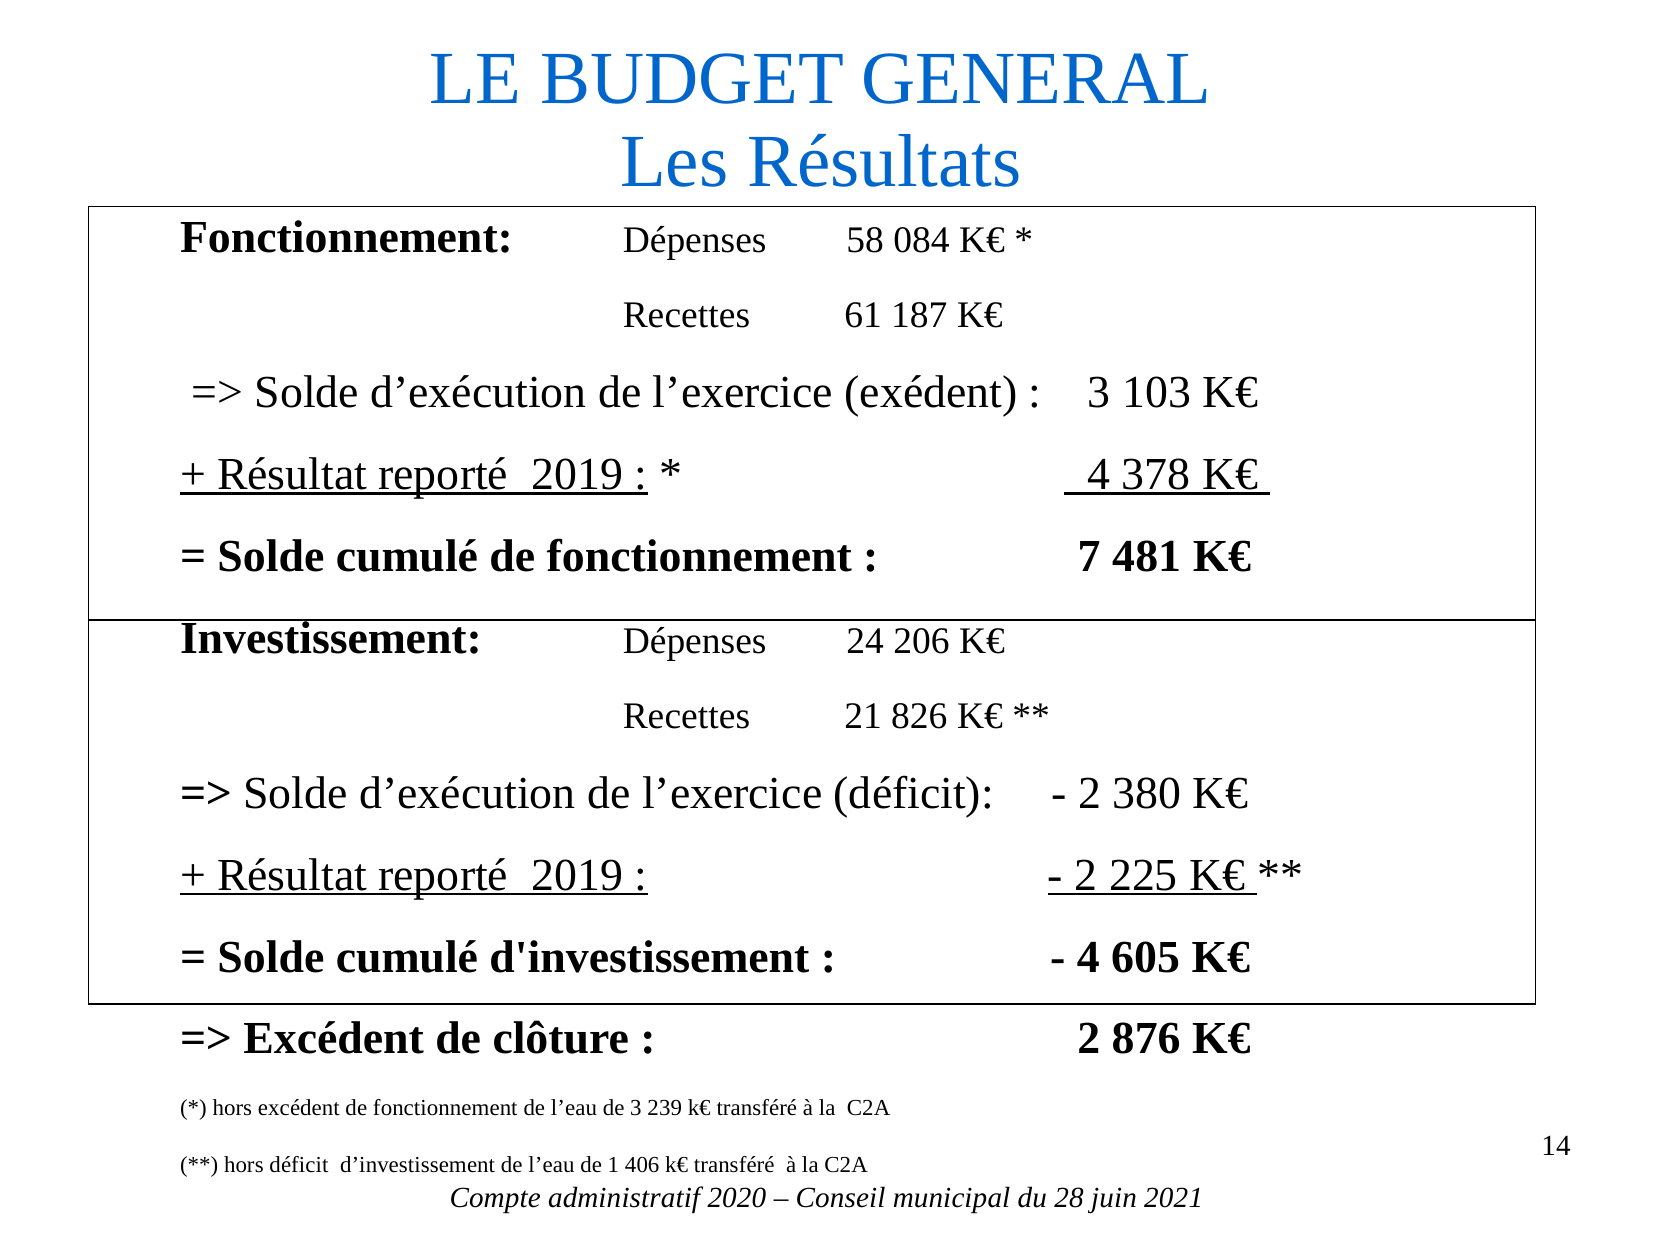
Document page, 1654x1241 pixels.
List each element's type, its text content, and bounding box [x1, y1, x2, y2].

text_box LE BUDGET GENERAL Les Résultats [47, 29, 1595, 211]
text_box Fonctionnement: Dépenses 58 084 K€ * Recettes 61 187 K€ => Solde d’exécution de l’exercice (exédent) : 3 103 K€ + Résultat reporté 2019 : * 4 378 K€ = Solde cumulé de fonctionnement : 7 481 K€ Investissement: Dépenses 24 206 K€ Recettes 21 826 K€ ** => Solde d’exécution de l’exercice (déficit): - 2 380 K€ + Résultat reporté 2019 : - 2 225 K€ ** = Solde cumulé d'investissement : - 4 605 K€ => Excédent de clôture : 2 876 K€ (*) hors excédent de fonctionnement de l’eau de 3 239 k€ transféré à la C2A (**) hors déficit d’investissement de l’eau de 1 406 k€ transféré à la C2A [58, 204, 1561, 1186]
